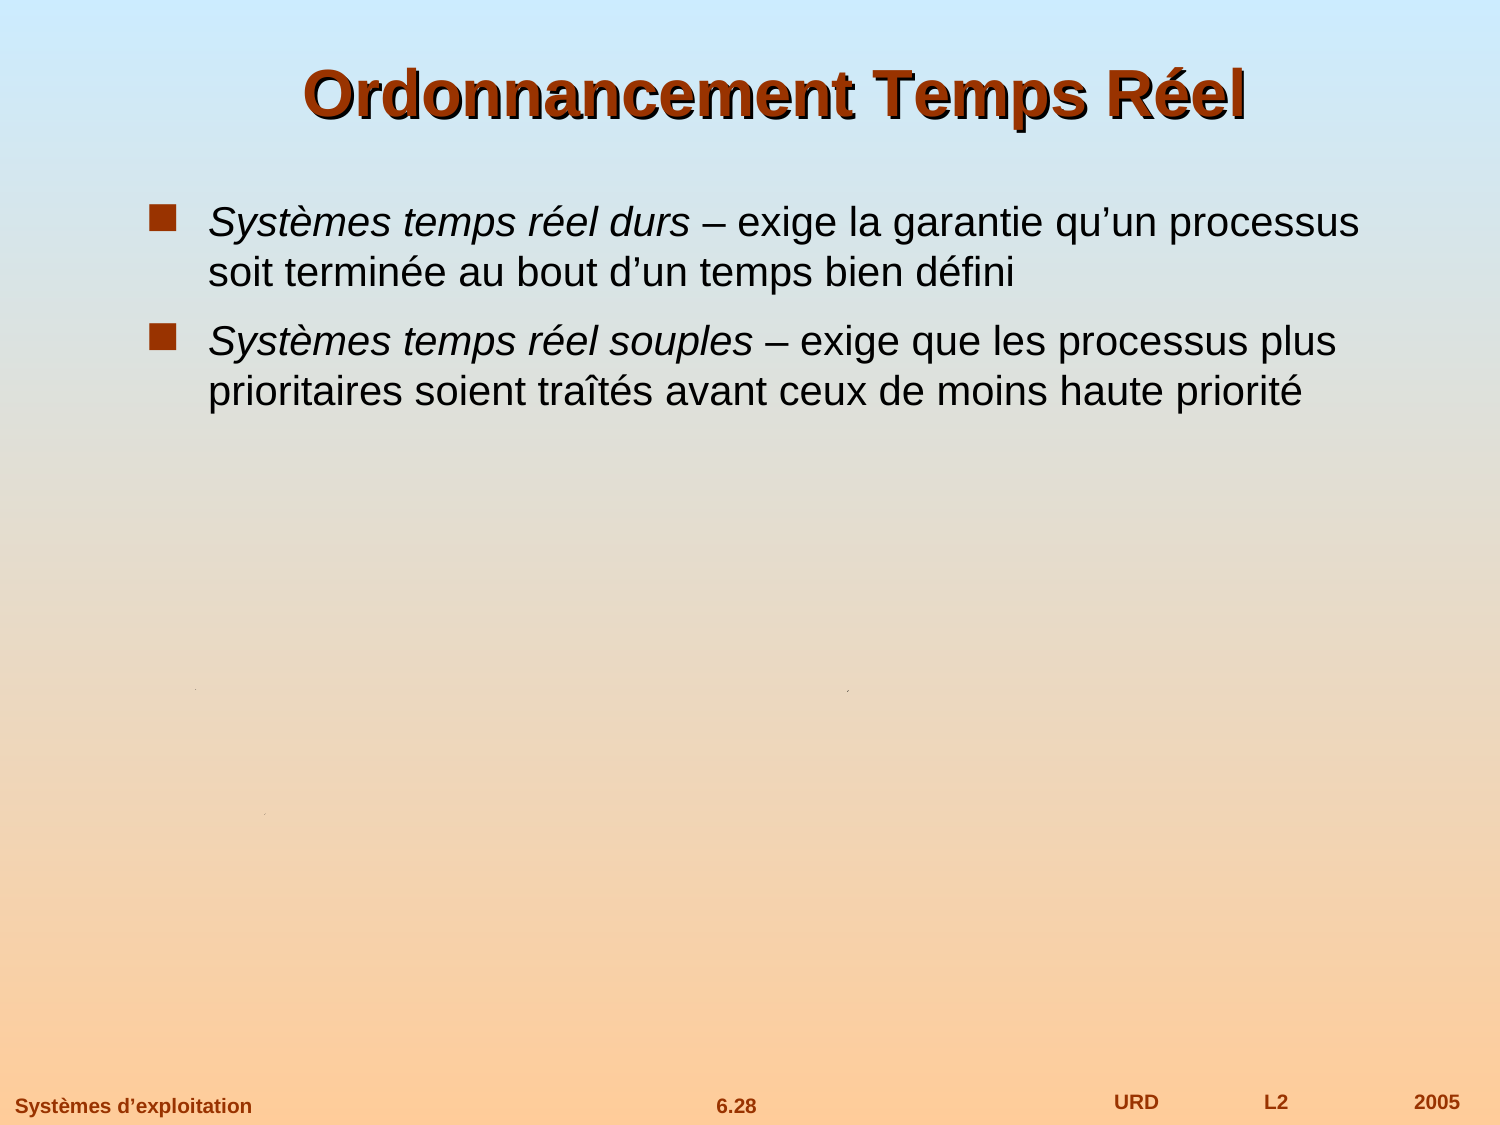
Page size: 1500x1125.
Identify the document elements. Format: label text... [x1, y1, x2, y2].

list Systèmes temps réel durs – exige la garantie qu’un processus soit terminée au bout d’un temps bien défini Systèmes temps réel souples – exige que les processus plus prioritaires soient traîtés avant ceux de moins haute priorité [137, 187, 1426, 988]
title Ordonnancement Temps Réel [112, 37, 1438, 138]
